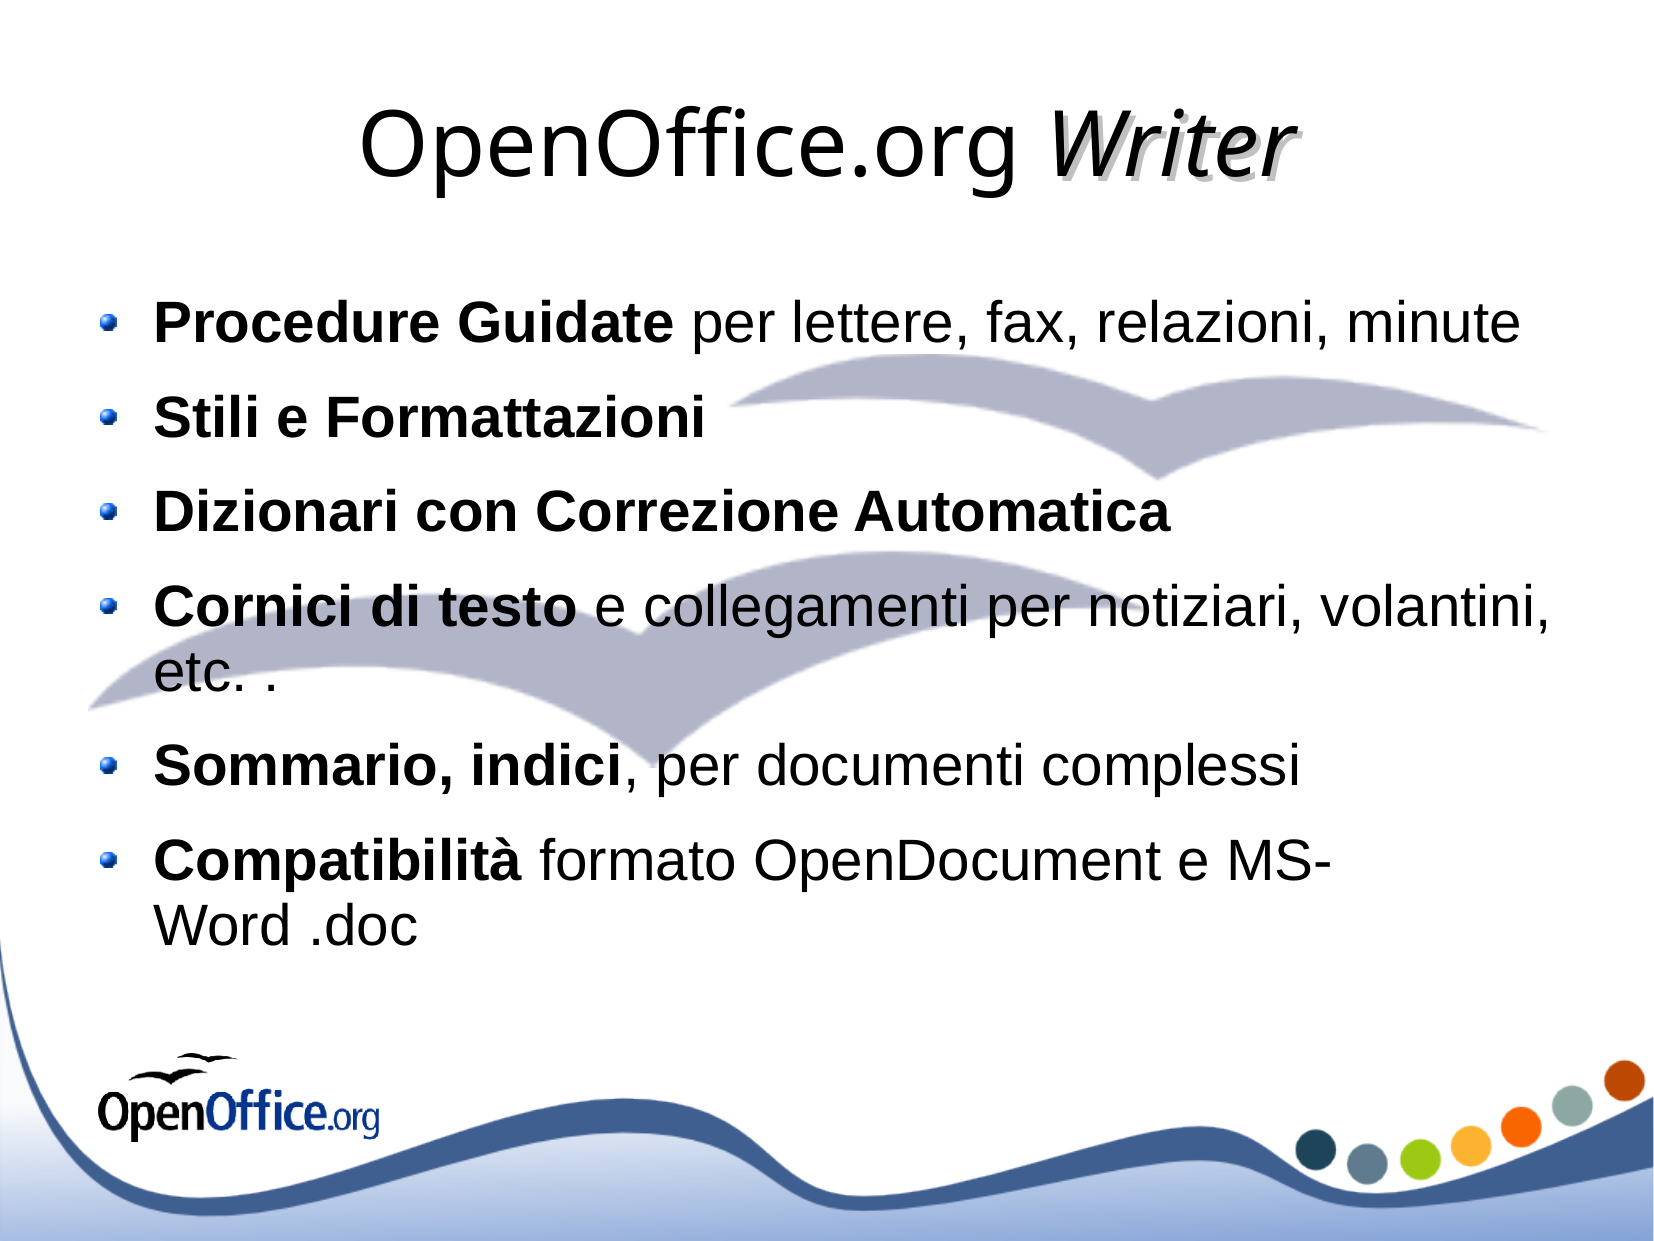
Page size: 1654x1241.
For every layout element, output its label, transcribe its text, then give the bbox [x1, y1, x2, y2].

title OpenOffice.org Writer [82, 37, 1571, 245]
picture [0, 938, 1654, 1241]
list Procedure Guidate per lettere, fax, relazioni, minute Stili e Formattazioni Dizionari con Correzione Automatica Cornici di testo e collegamenti per notiziari, volantini, etc. . Sommario, indici, per documenti complessi Compatibilità formato OpenDocument e MS-Word .doc [82, 290, 1571, 1109]
